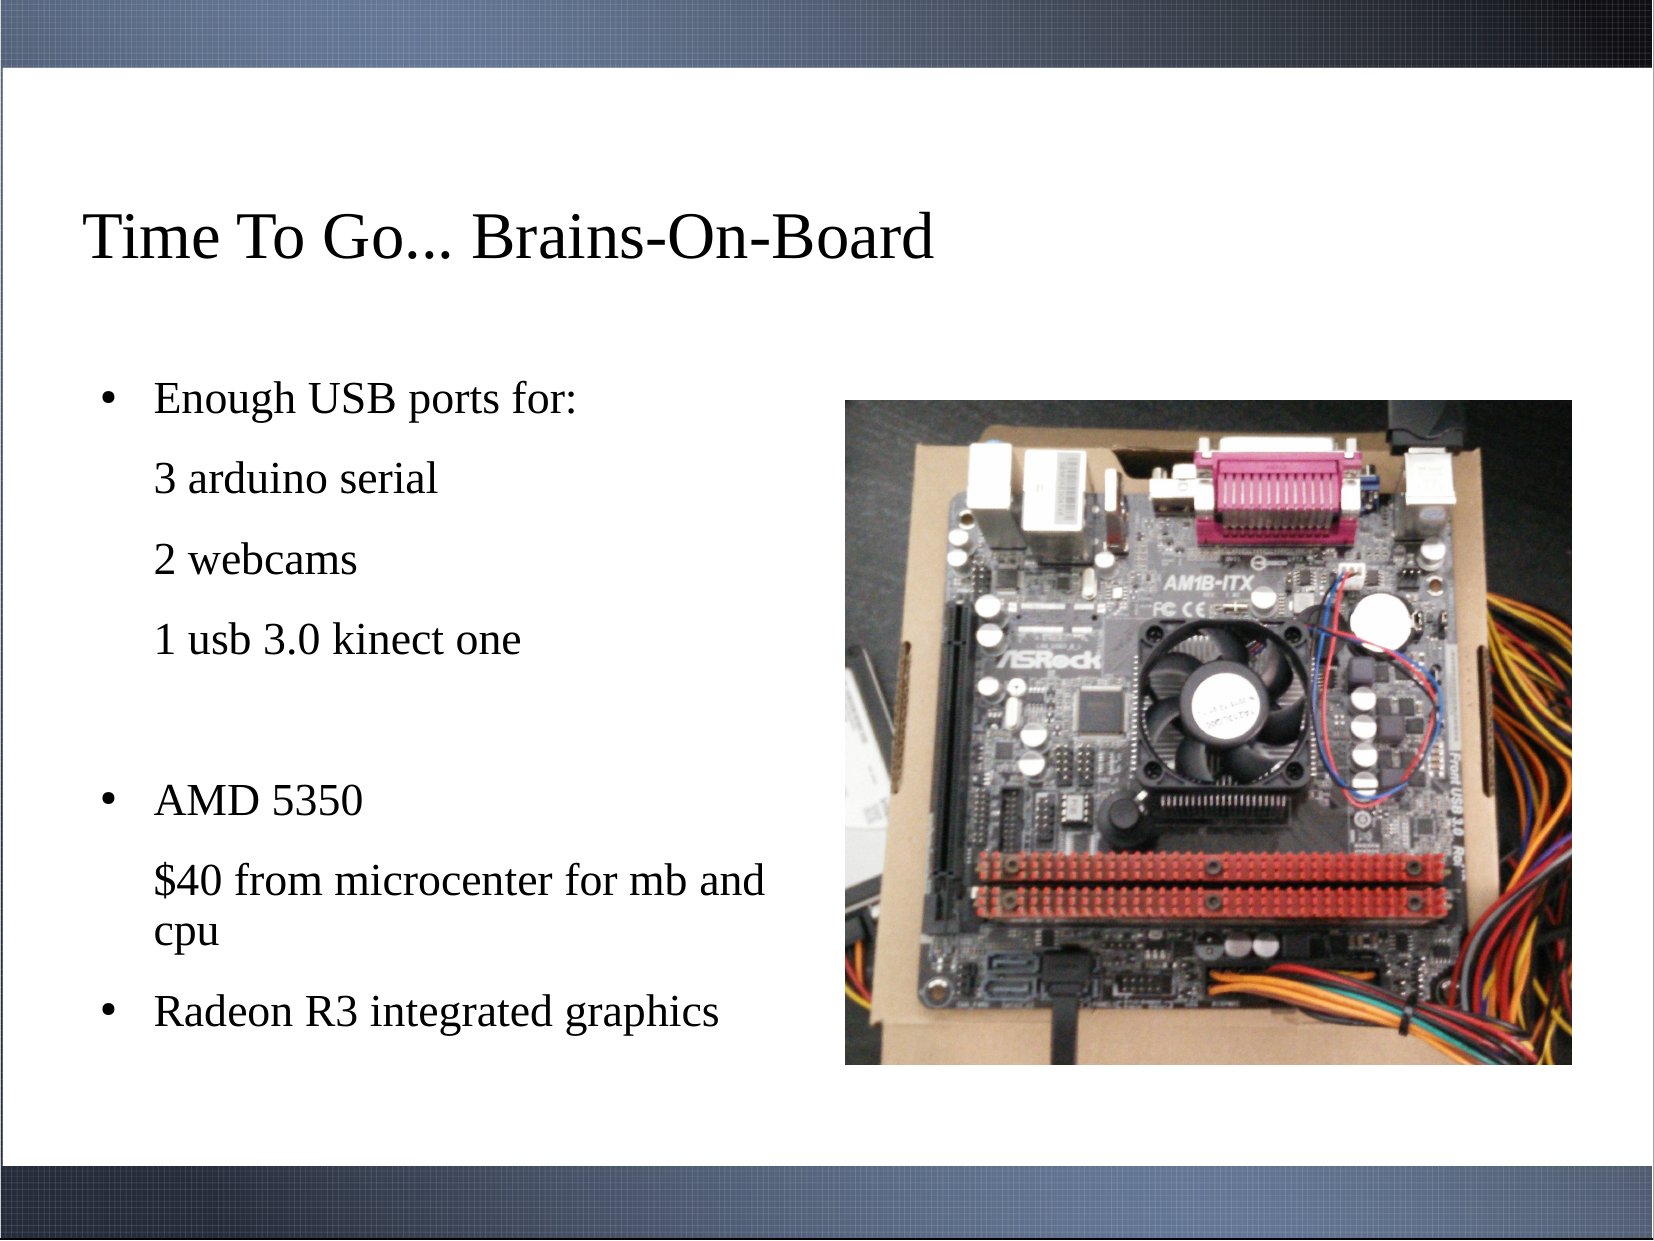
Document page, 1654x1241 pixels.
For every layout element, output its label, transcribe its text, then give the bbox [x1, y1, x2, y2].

title Time To Go... Brains-On-Board [82, 132, 1571, 340]
list Enough USB ports for: 3 arduino serial 2 webcams 1 usb 3.0 kinect one AMD 5350 $40 from microcenter for mb and cpu Radeon R3 integrated graphics [82, 372, 809, 1093]
picture [0, 0, 1653, 1238]
